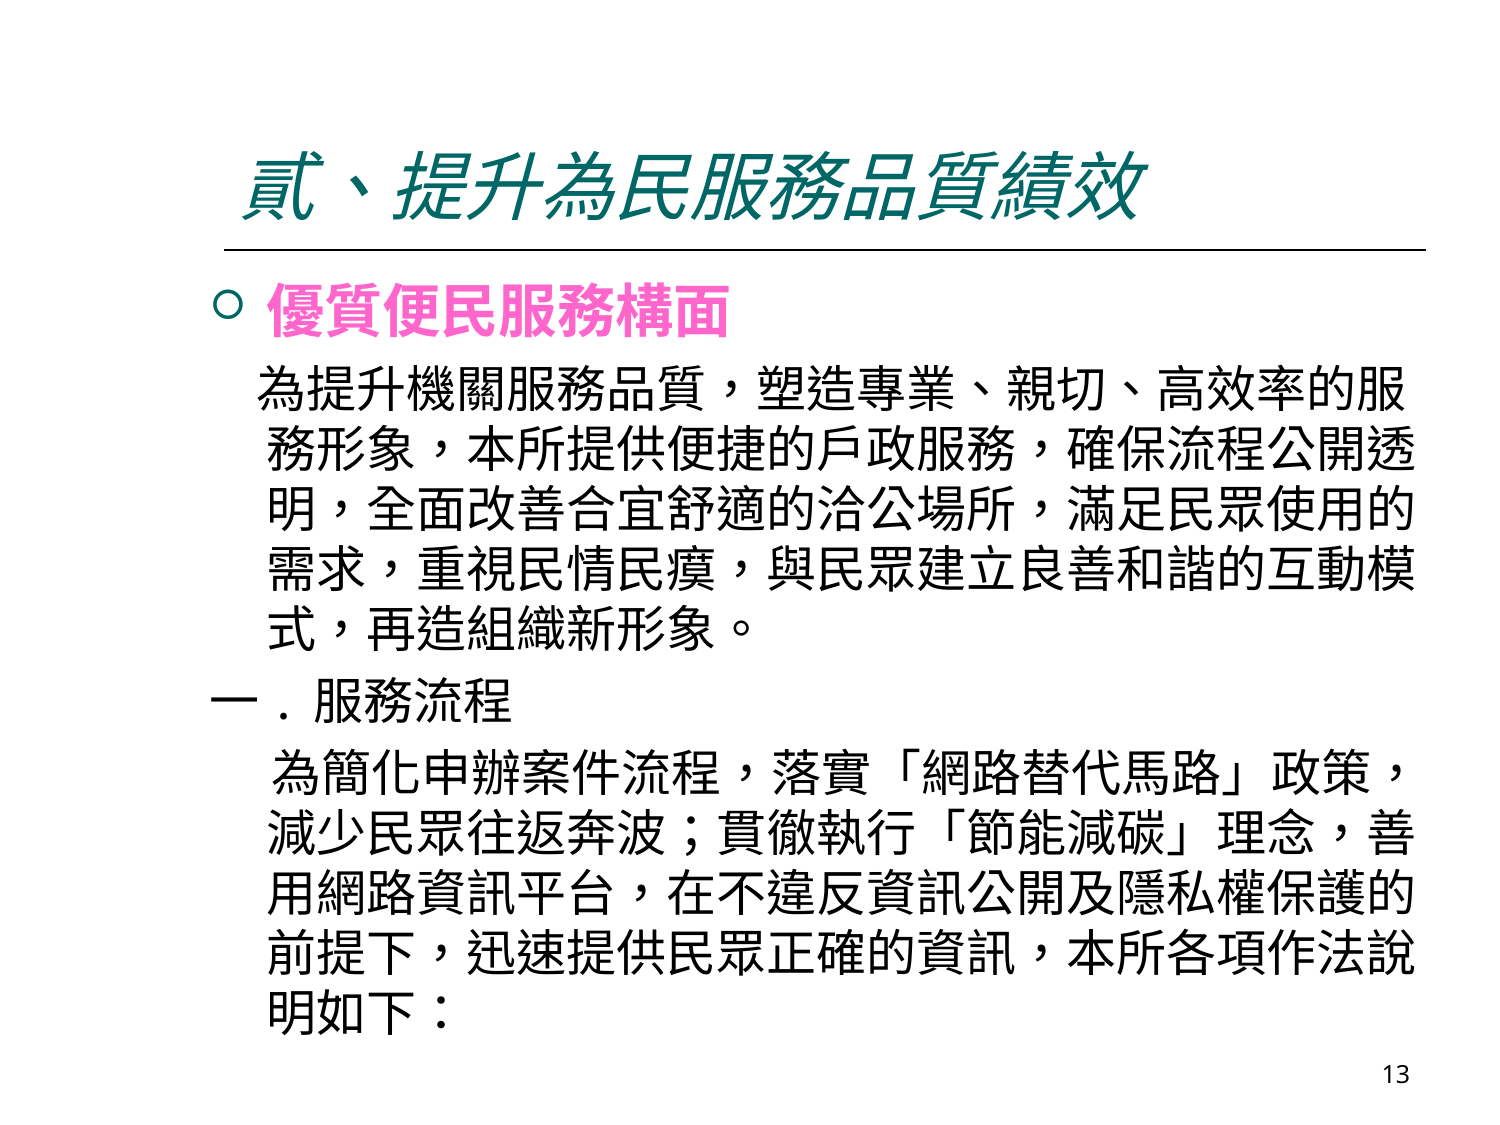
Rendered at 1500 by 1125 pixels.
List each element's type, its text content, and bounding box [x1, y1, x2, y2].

title 貳、提升為民服務品質績效 [224, 49, 1425, 237]
list 優質便民服務構面 為提升機關服務品質，塑造專業、親切、高效率的服務形象，本所提供便捷的戶政服務，確保流程公開透明，全面改善合宜舒適的洽公場所，滿足民眾使用的需求，重視民情民瘼，與民眾建立良善和諧的互動模式，再造組織新形象。 一.服務流程 為簡化申辦案件流程，落實「網路替代馬路」政策，減少民眾往返奔波；貫徹執行「節能減碳」理念，善用網路資訊平台，在不違反資訊公開及隱私權保護的前提下，迅速提供民眾正確的資訊，本所各項作法說明如下： [194, 267, 1447, 1125]
